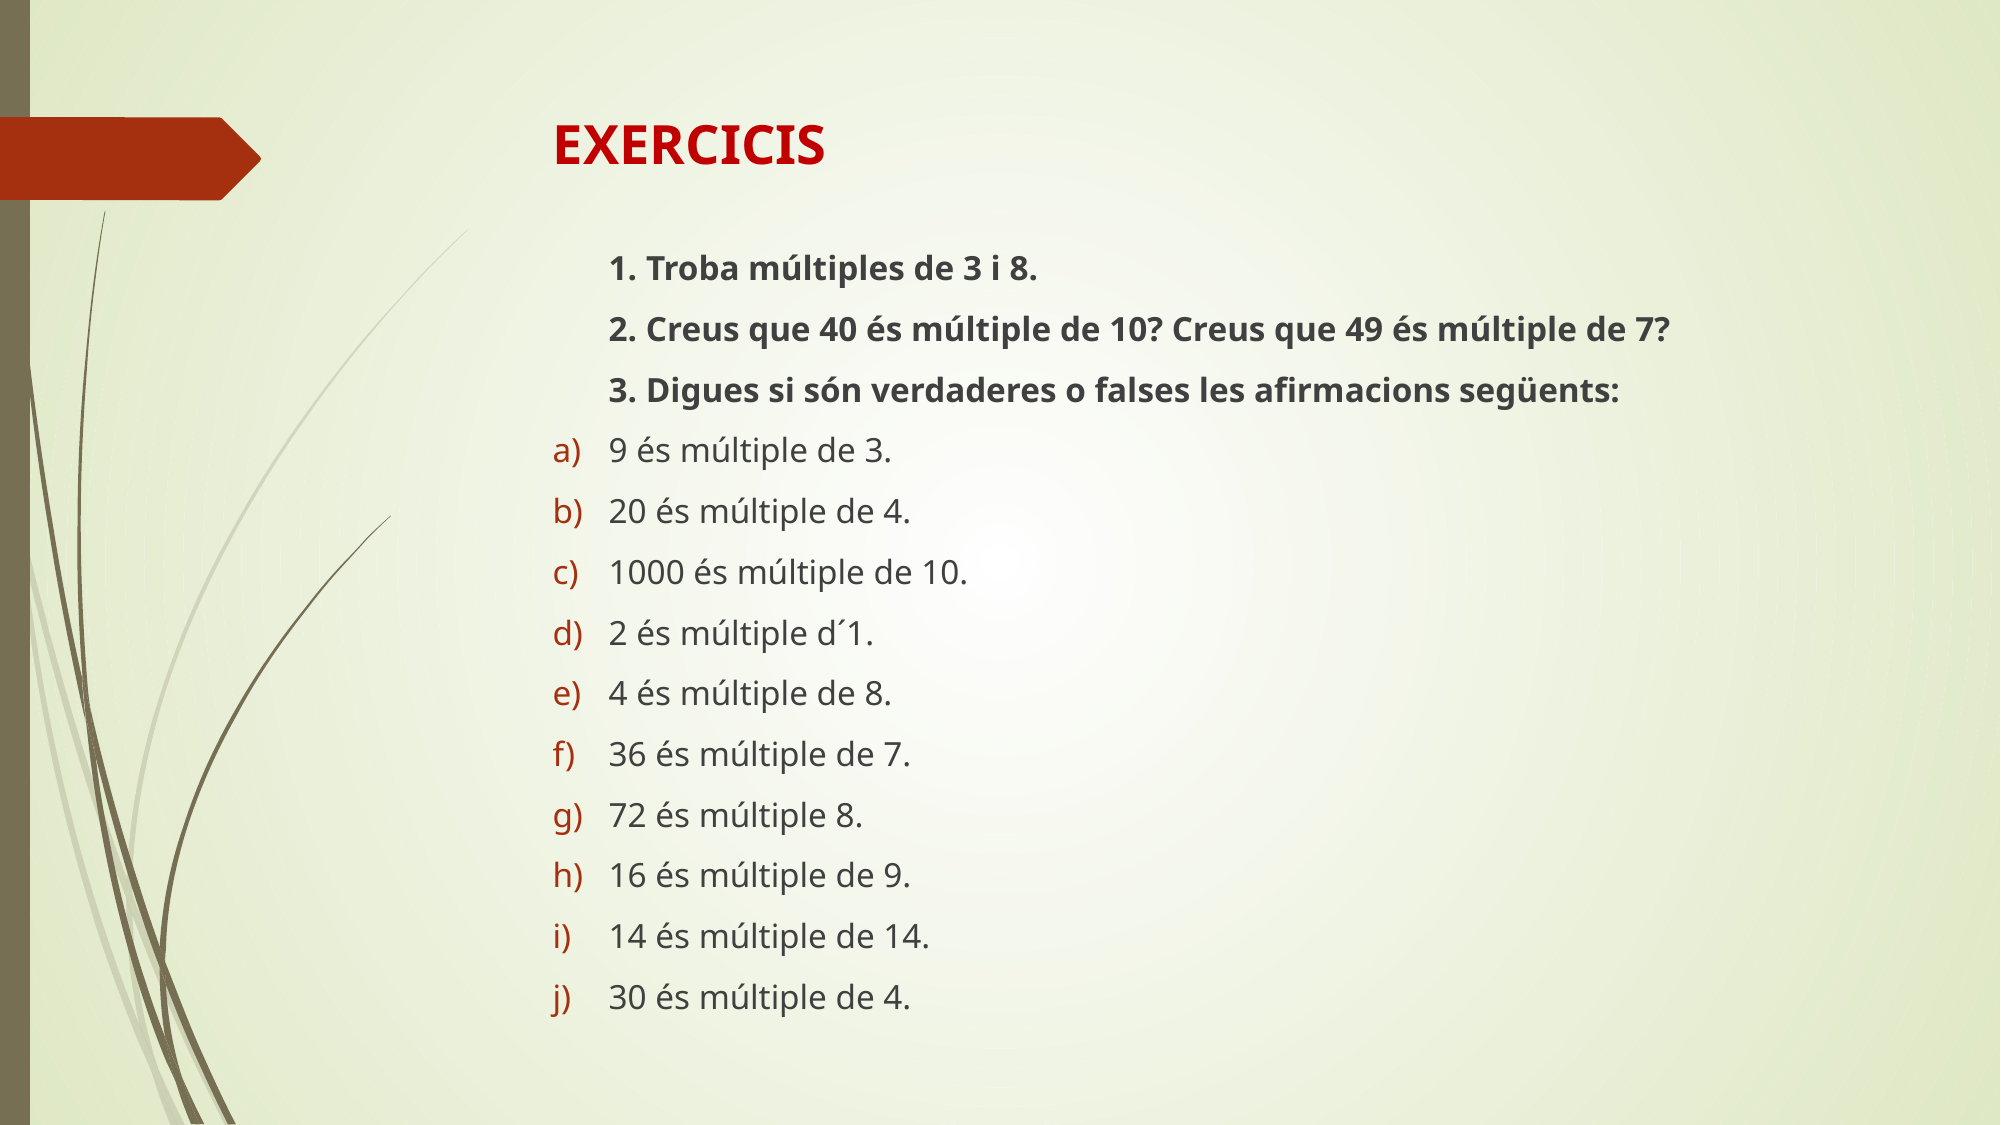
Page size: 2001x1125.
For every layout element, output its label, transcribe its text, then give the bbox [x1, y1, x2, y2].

title EXERCICIS [537, 102, 2000, 185]
list 1. Troba múltiples de 3 i 8. 2. Creus que 40 és múltiple de 10? Creus que 49 és múltiple de 7? 3. Digues si són verdaderes o falses les afirmacions següents: 9 és múltiple de 3. 20 és múltiple de 4. 1000 és múltiple de 10. 2 és múltiple d´1. 4 és múltiple de 8. 36 és múltiple de 7. 72 és múltiple 8. 16 és múltiple de 9. 14 és múltiple de 14. 30 és múltiple de 4. [537, 240, 2000, 1051]
